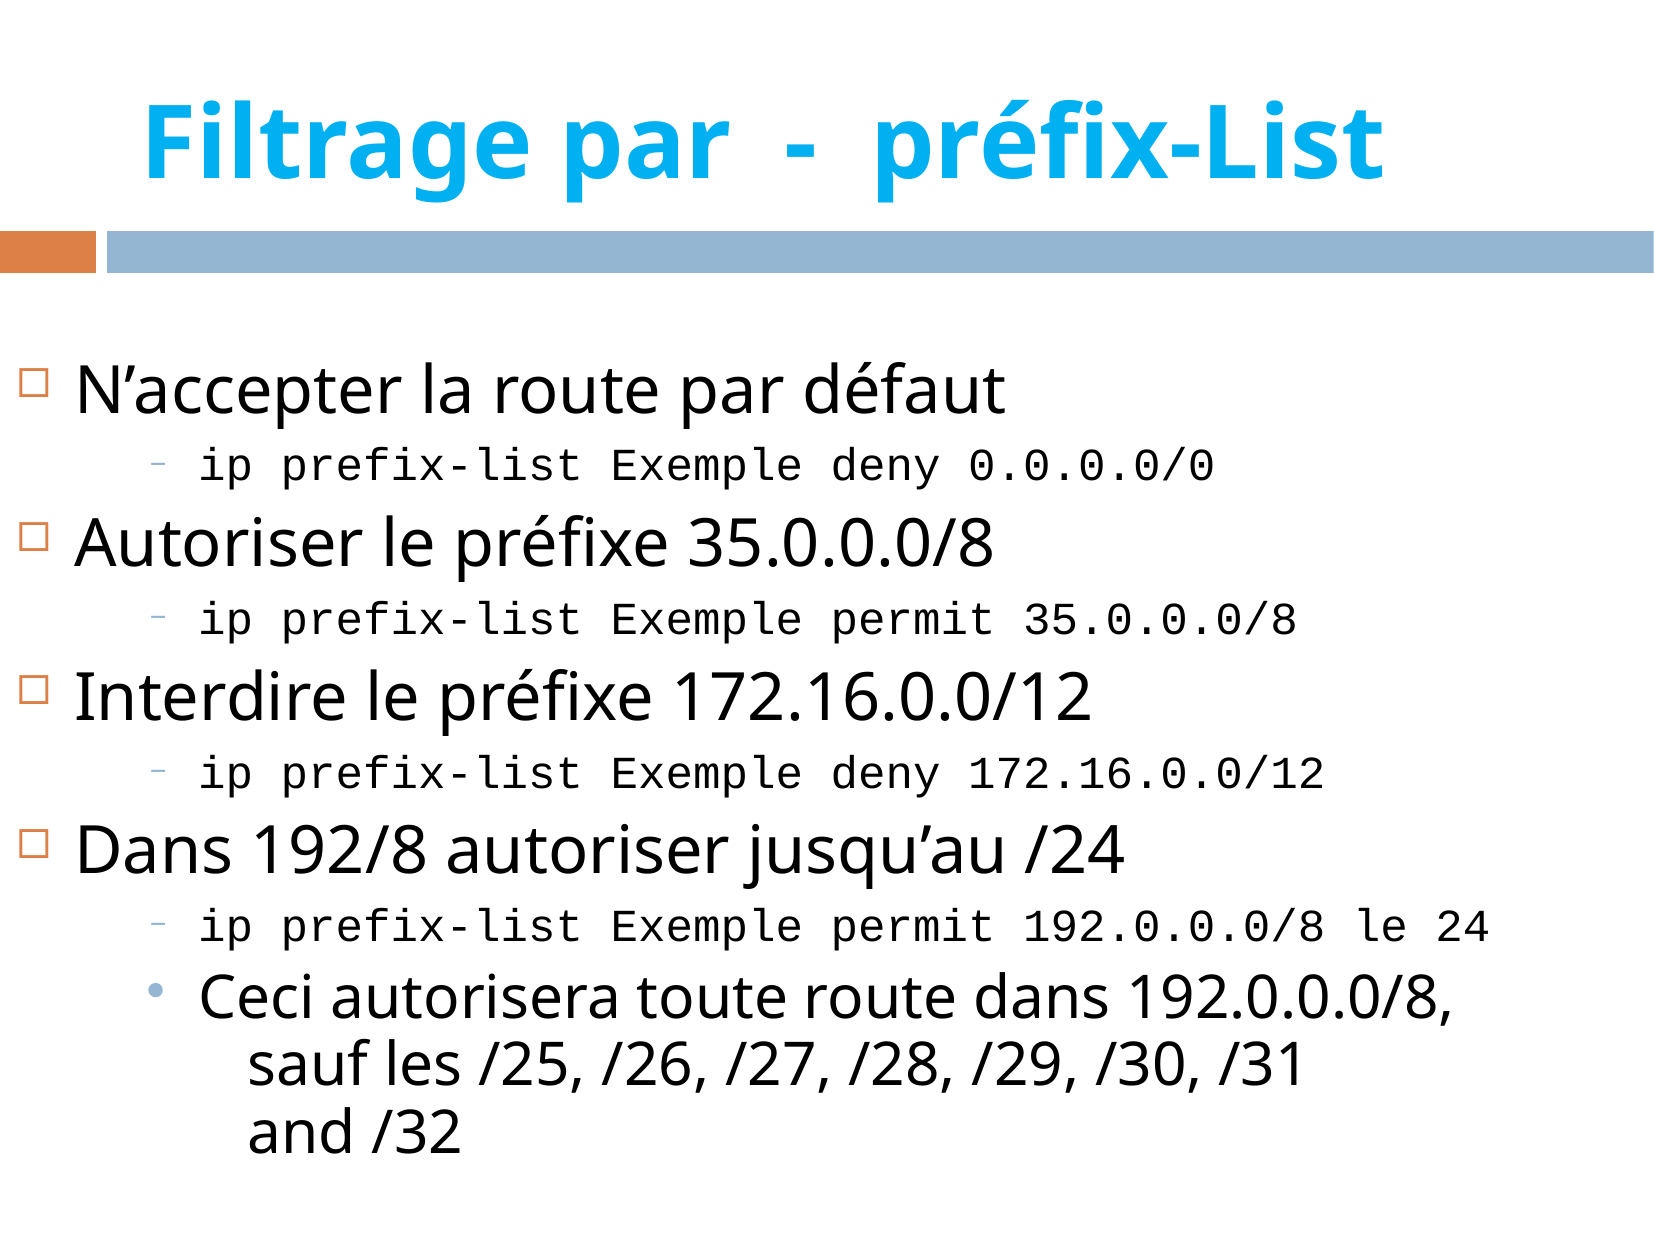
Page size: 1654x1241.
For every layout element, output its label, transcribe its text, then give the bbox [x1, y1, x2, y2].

title Filtrage par - préfix-List [123, 41, 1530, 248]
list N’accepter la route par défaut ip prefix-list Exemple deny 0.0.0.0/0 Autoriser le préfixe 35.0.0.0/8 ip prefix-list Exemple permit 35.0.0.0/8 Interdire le préfixe 172.16.0.0/12 ip prefix-list Exemple deny 172.16.0.0/12 Dans 192/8 autoriser jusqu’au /24 ip prefix-list Exemple permit 192.0.0.0/8 le 24 Ceci autorisera toute route dans 192.0.0.0/8, sauf les /25, /26, /27, /28, /29, /30, /31 and /32 [0, 345, 1516, 1196]
